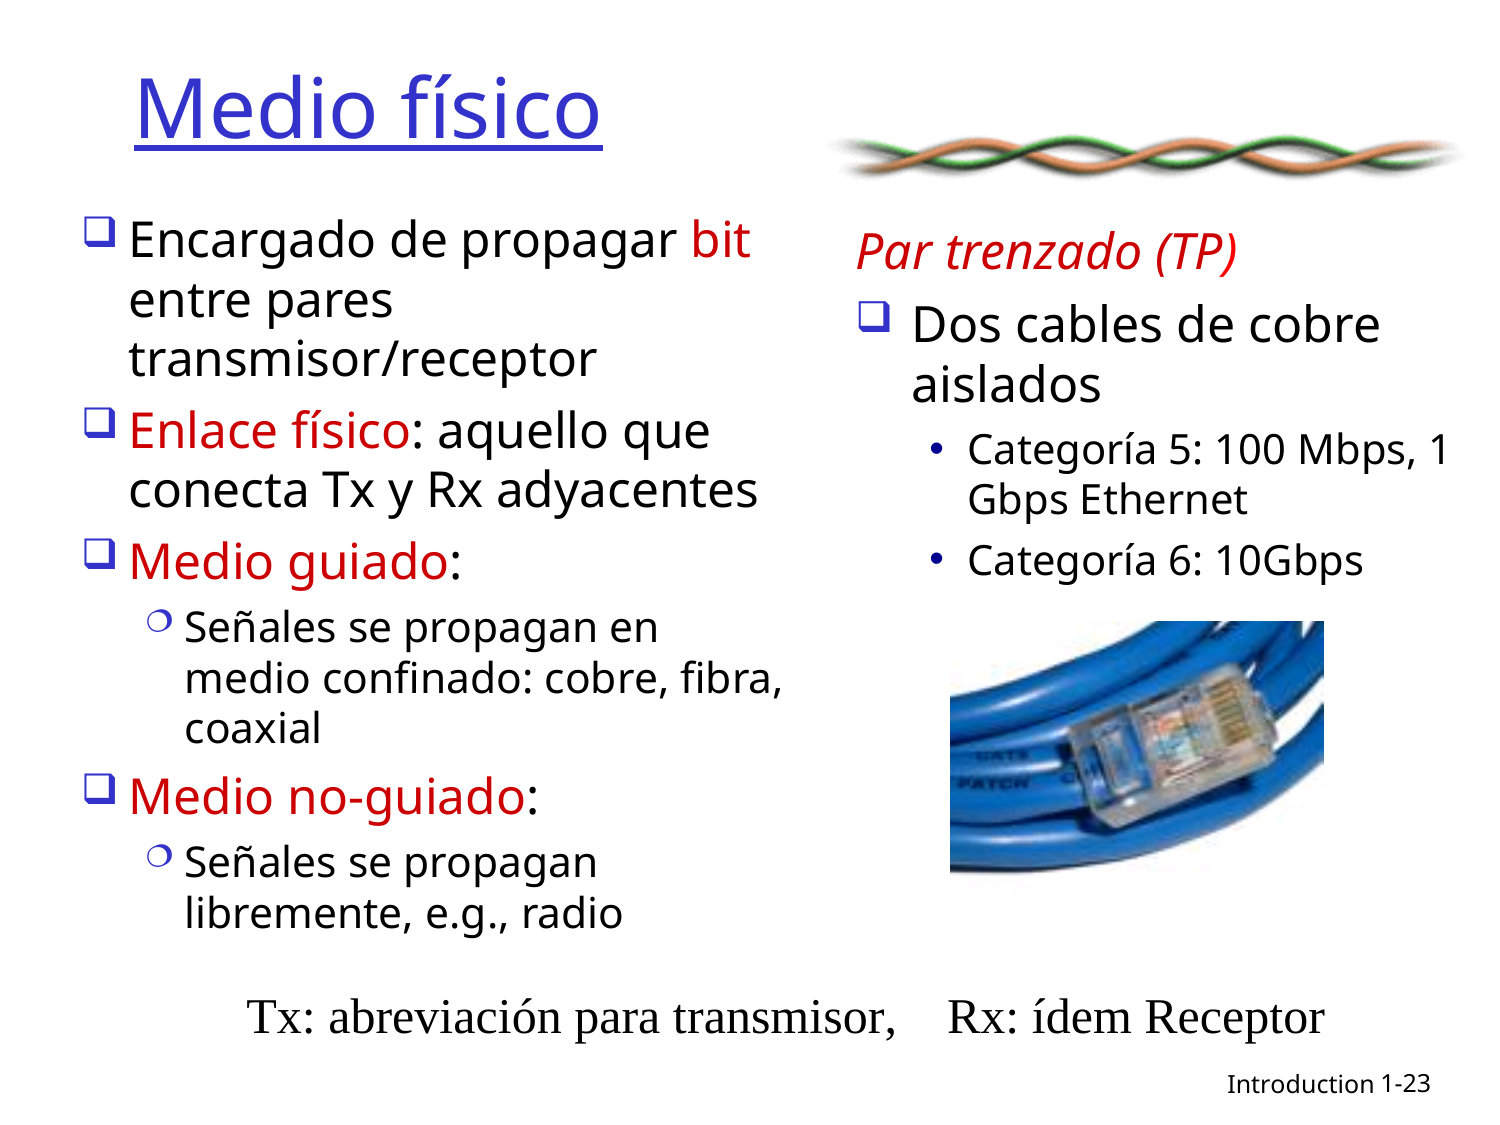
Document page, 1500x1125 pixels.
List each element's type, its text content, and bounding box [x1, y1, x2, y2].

title Medio físico [87, 23, 1463, 188]
text_box 1-<number> [1365, 1060, 1477, 1106]
list Encargado de propagar bit entre pares transmisor/receptor Enlace físico: aquello que conecta Tx y Rx adyacentes Medio guiado: Señales se propagan en medio confinado: cobre, fibra, coaxial Medio no-guiado: Señales se propagan libremente, e.g., radio [80, 208, 791, 944]
text_box Tx: abreviación para transmisor, Rx: ídem Receptor [231, 976, 1339, 1052]
picture [808, 124, 1484, 186]
picture [950, 621, 1324, 902]
list Par trenzado (TP) Dos cables de cobre aislados Categoría 5: 100 Mbps, 1 Gbps Ethernet Categoría 6: 10Gbps [840, 212, 1482, 762]
text_box Introduction [914, 1060, 1390, 1109]
